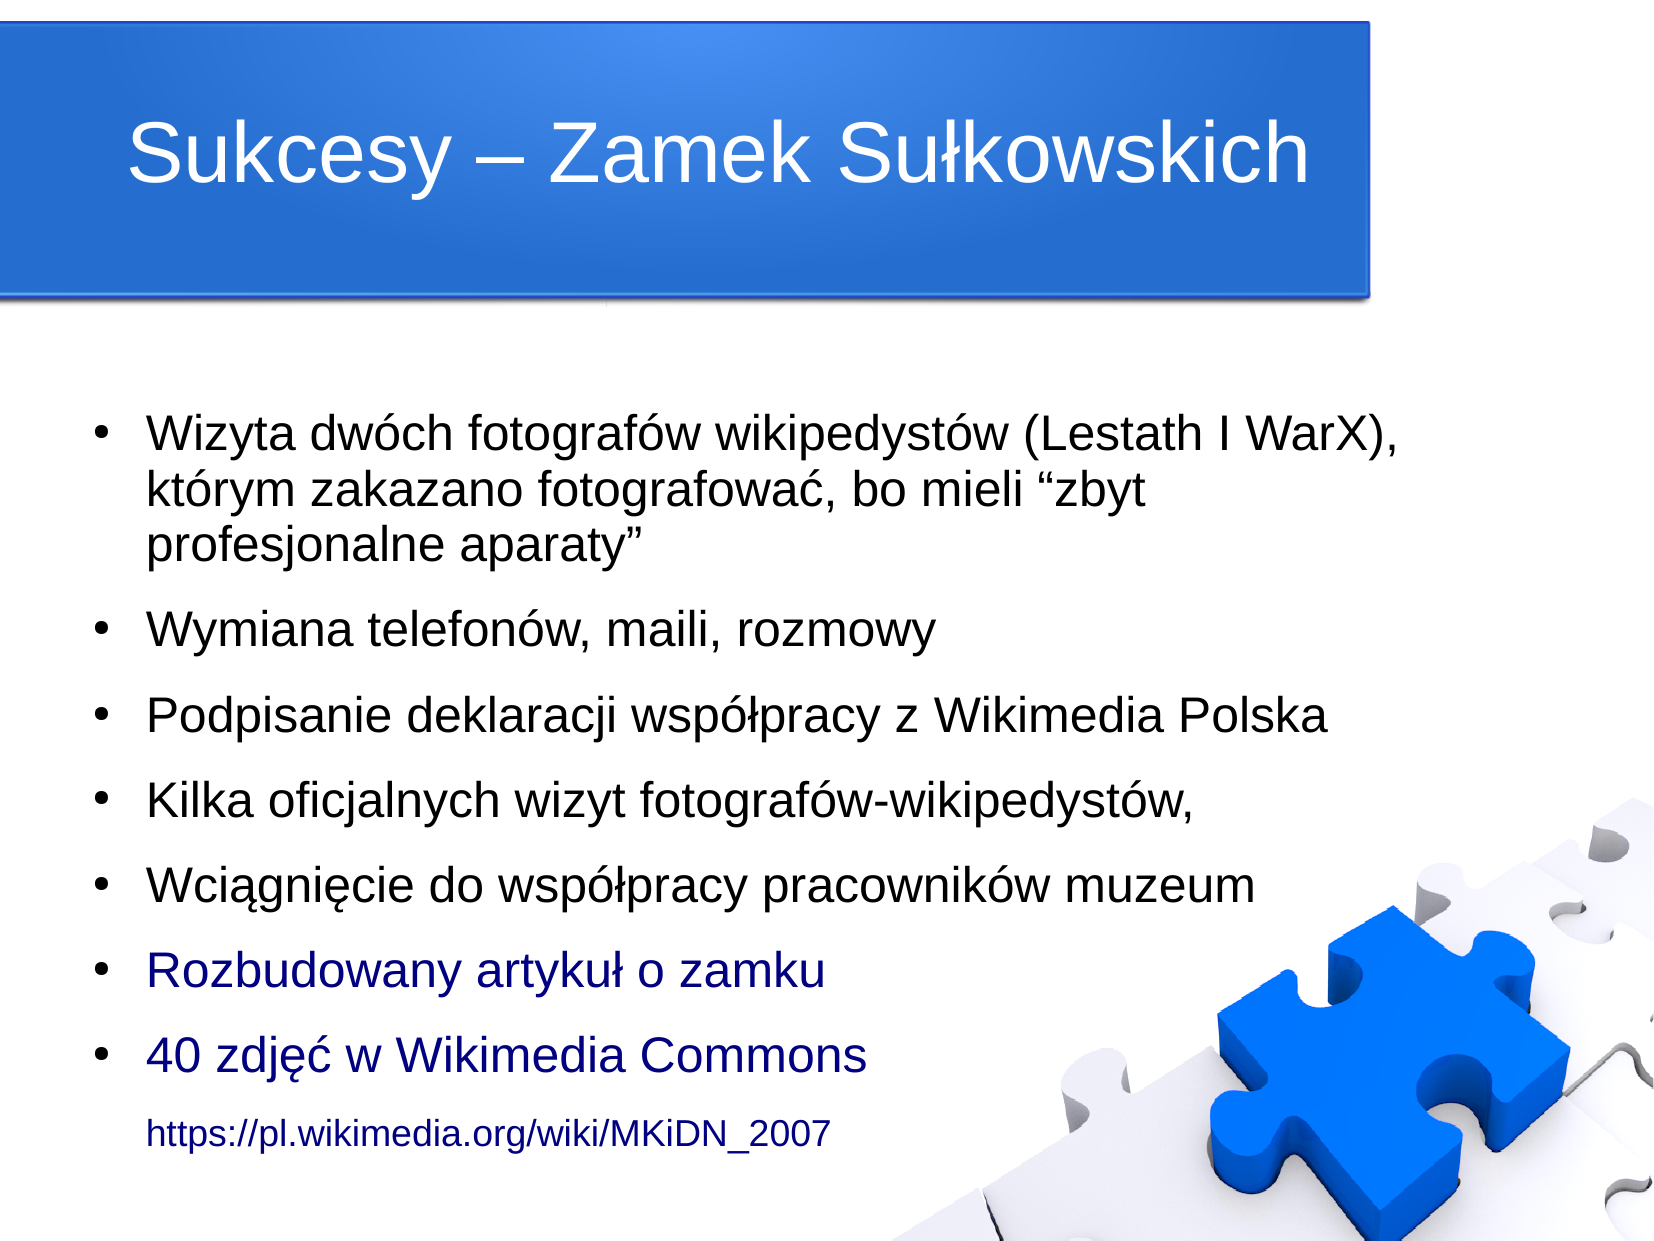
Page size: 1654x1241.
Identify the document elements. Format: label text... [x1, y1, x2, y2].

title Sukcesy – Zamek Sułkowskich [82, 49, 1356, 257]
picture [0, 21, 1375, 307]
picture [872, 655, 1654, 1241]
list Wizyta dwóch fotografów wikipedystów (Lestath I WarX), którym zakazano fotografować, bo mieli “zbyt profesjonalne aparaty” Wymiana telefonów, maili, rozmowy Podpisanie deklaracji współpracy z Wikimedia Polska Kilka oficjalnych wizyt fotografów-wikipedystów, Wciągnięcie do współpracy pracowników muzeum Rozbudowany artykuł o zamku 40 zdjęć w Wikimedia Commons https://pl.wikimedia.org/wiki/MKiDN_2007 [75, 405, 1426, 1186]
